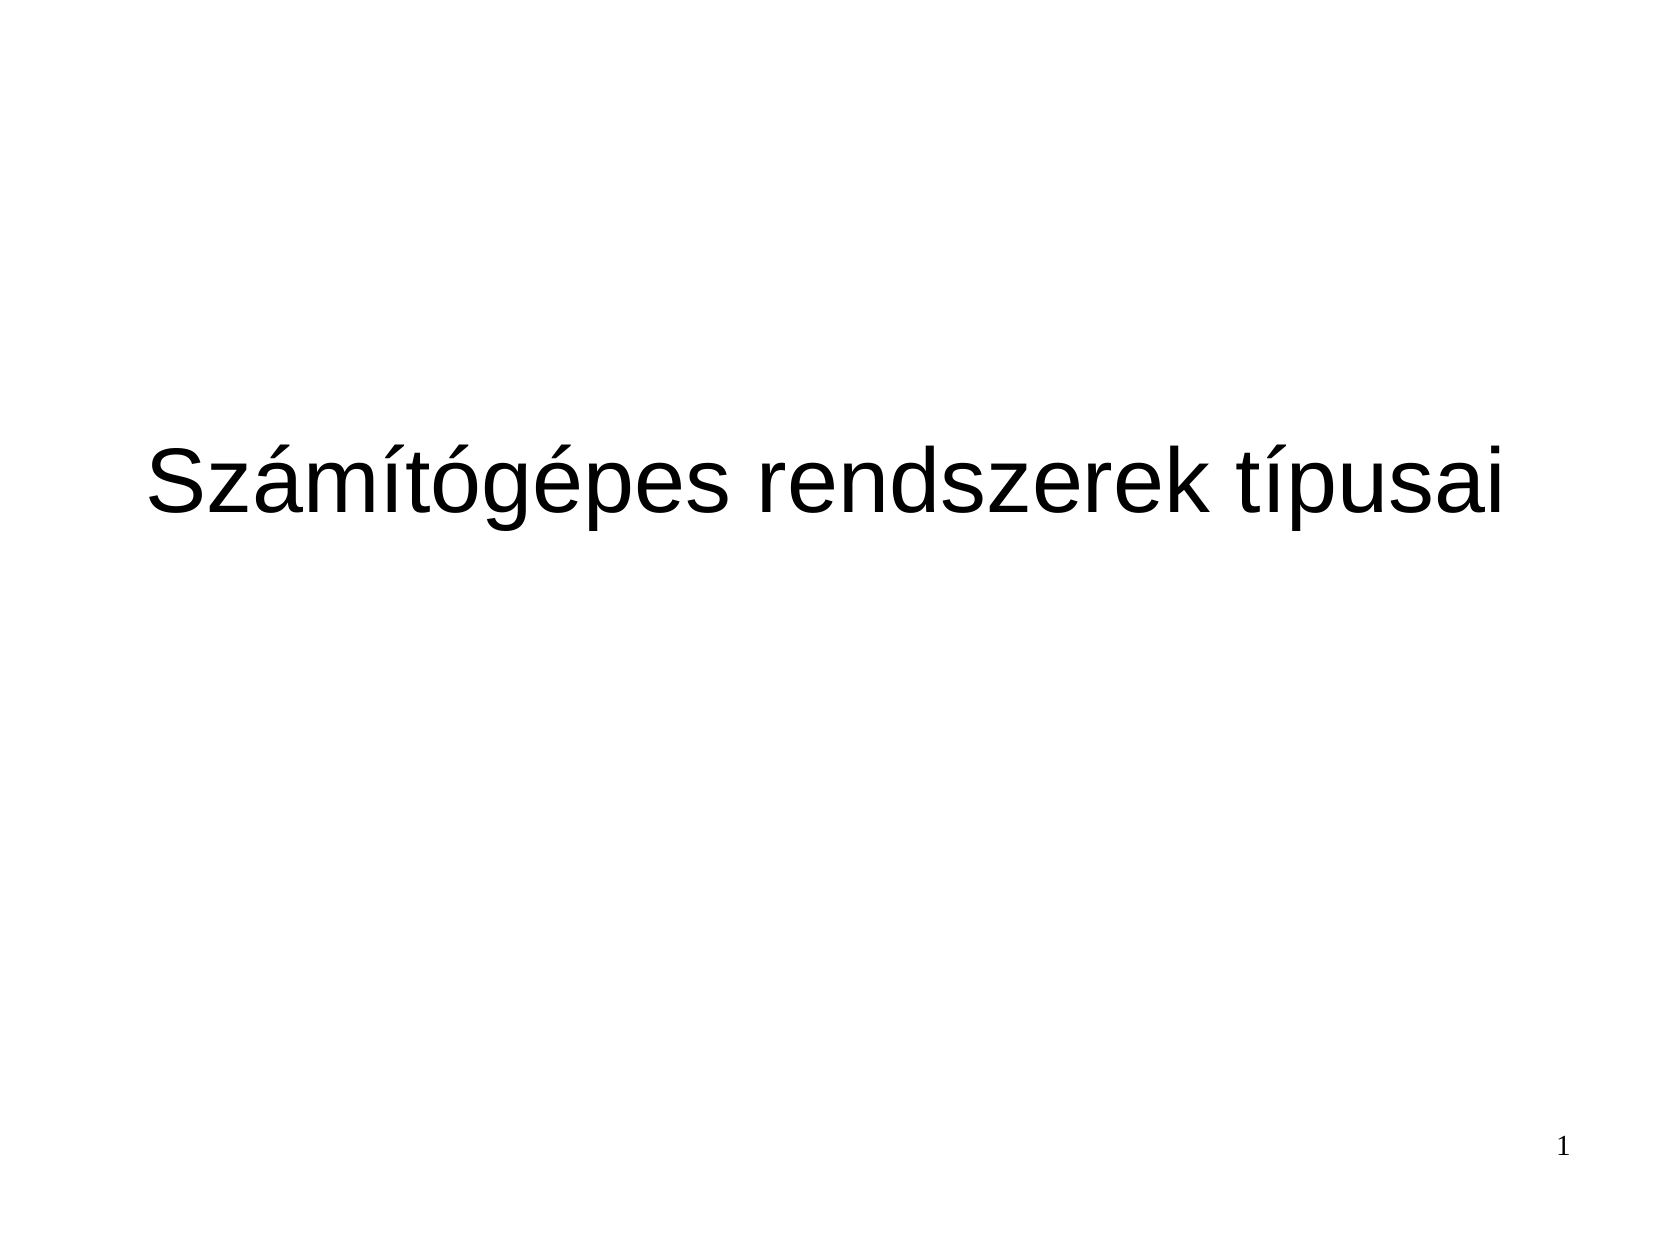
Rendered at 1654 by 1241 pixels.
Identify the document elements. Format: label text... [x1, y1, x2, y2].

title Számítógépes rendszerek típusai [124, 372, 1530, 580]
